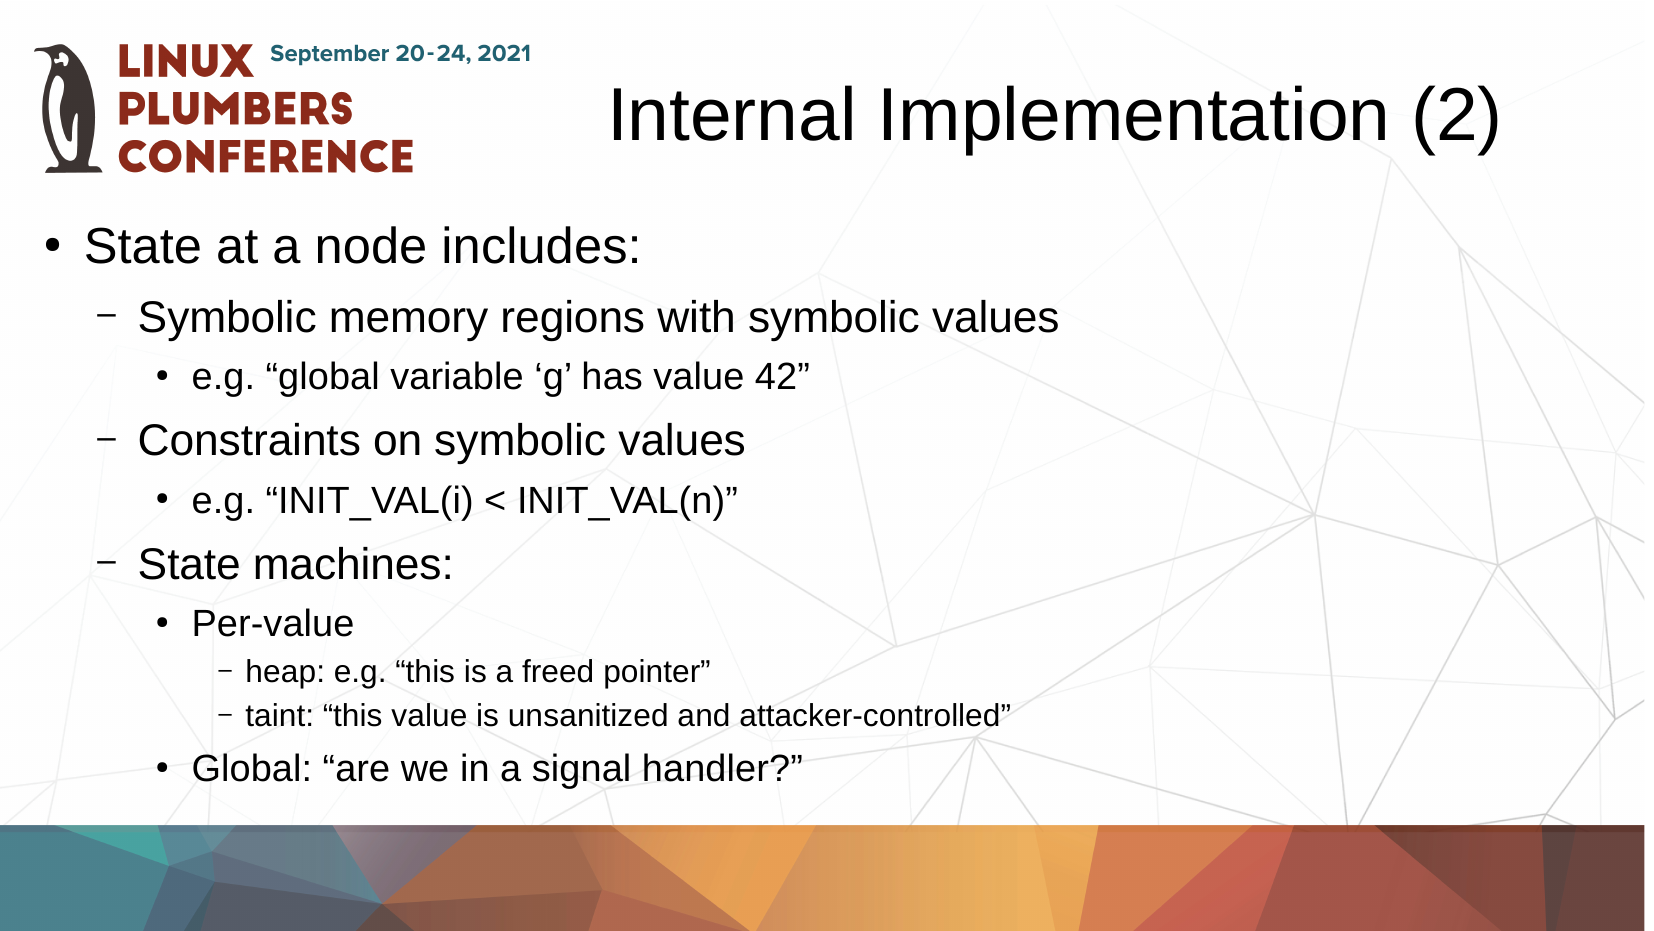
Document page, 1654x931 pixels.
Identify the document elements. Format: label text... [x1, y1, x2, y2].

picture [0, 1, 1645, 931]
list State at a node includes: Symbolic memory regions with symbolic values e.g. “global variable ‘g’ has value 42” Constraints on symbolic values e.g. “INIT_VAL(i) < INIT_VAL(n)” State machines: Per-value heap: e.g. “this is a freed pointer” taint: “this value is unsanitized and attacker-controlled” Global: “are we in a signal handler?” [30, 217, 1645, 796]
title Internal Implementation (2) [540, 37, 1571, 193]
